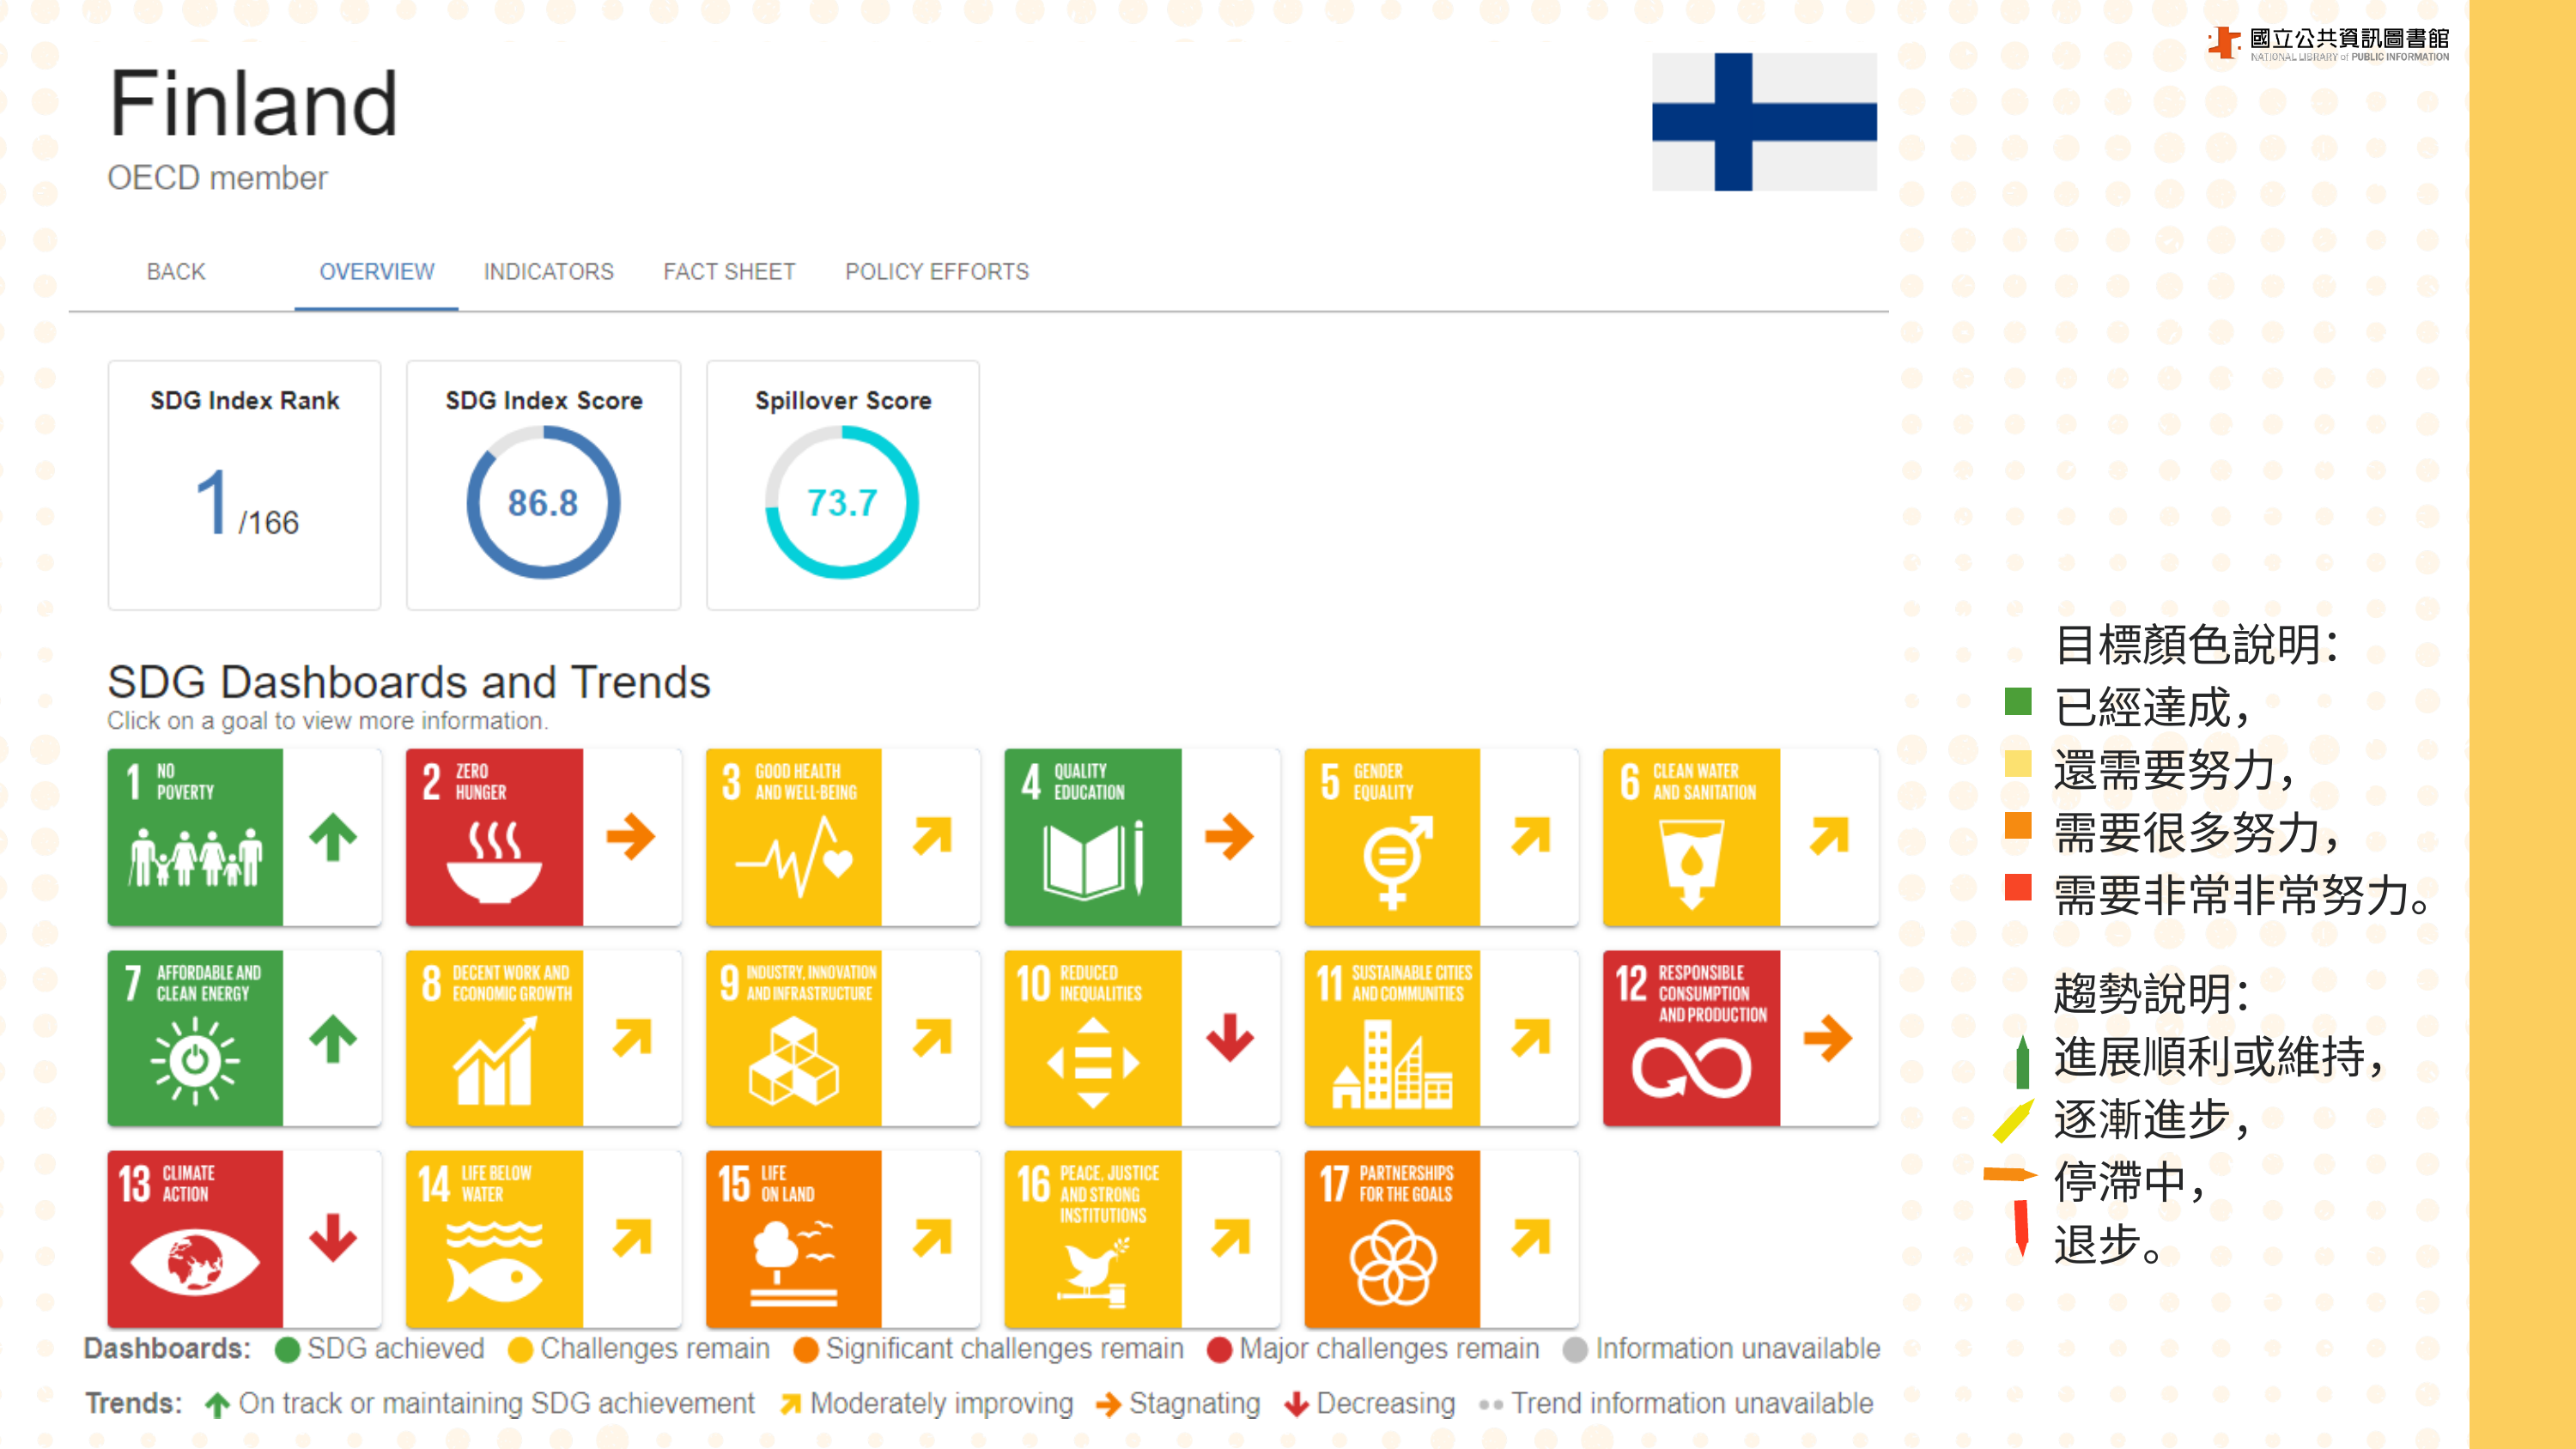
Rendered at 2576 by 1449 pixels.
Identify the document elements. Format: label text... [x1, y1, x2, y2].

text_box 趨勢說明： 進展順利或維持， 逐漸進步， 停滯中， 退步。 [2053, 957, 2576, 1264]
text_box [0, 0, 2576, 1449]
picture [2207, 25, 2450, 61]
text_box 目標顏色說明： 已經達成， 還需要努力， 需要很多努力， 需要非常非常努力。 [2053, 607, 2474, 919]
